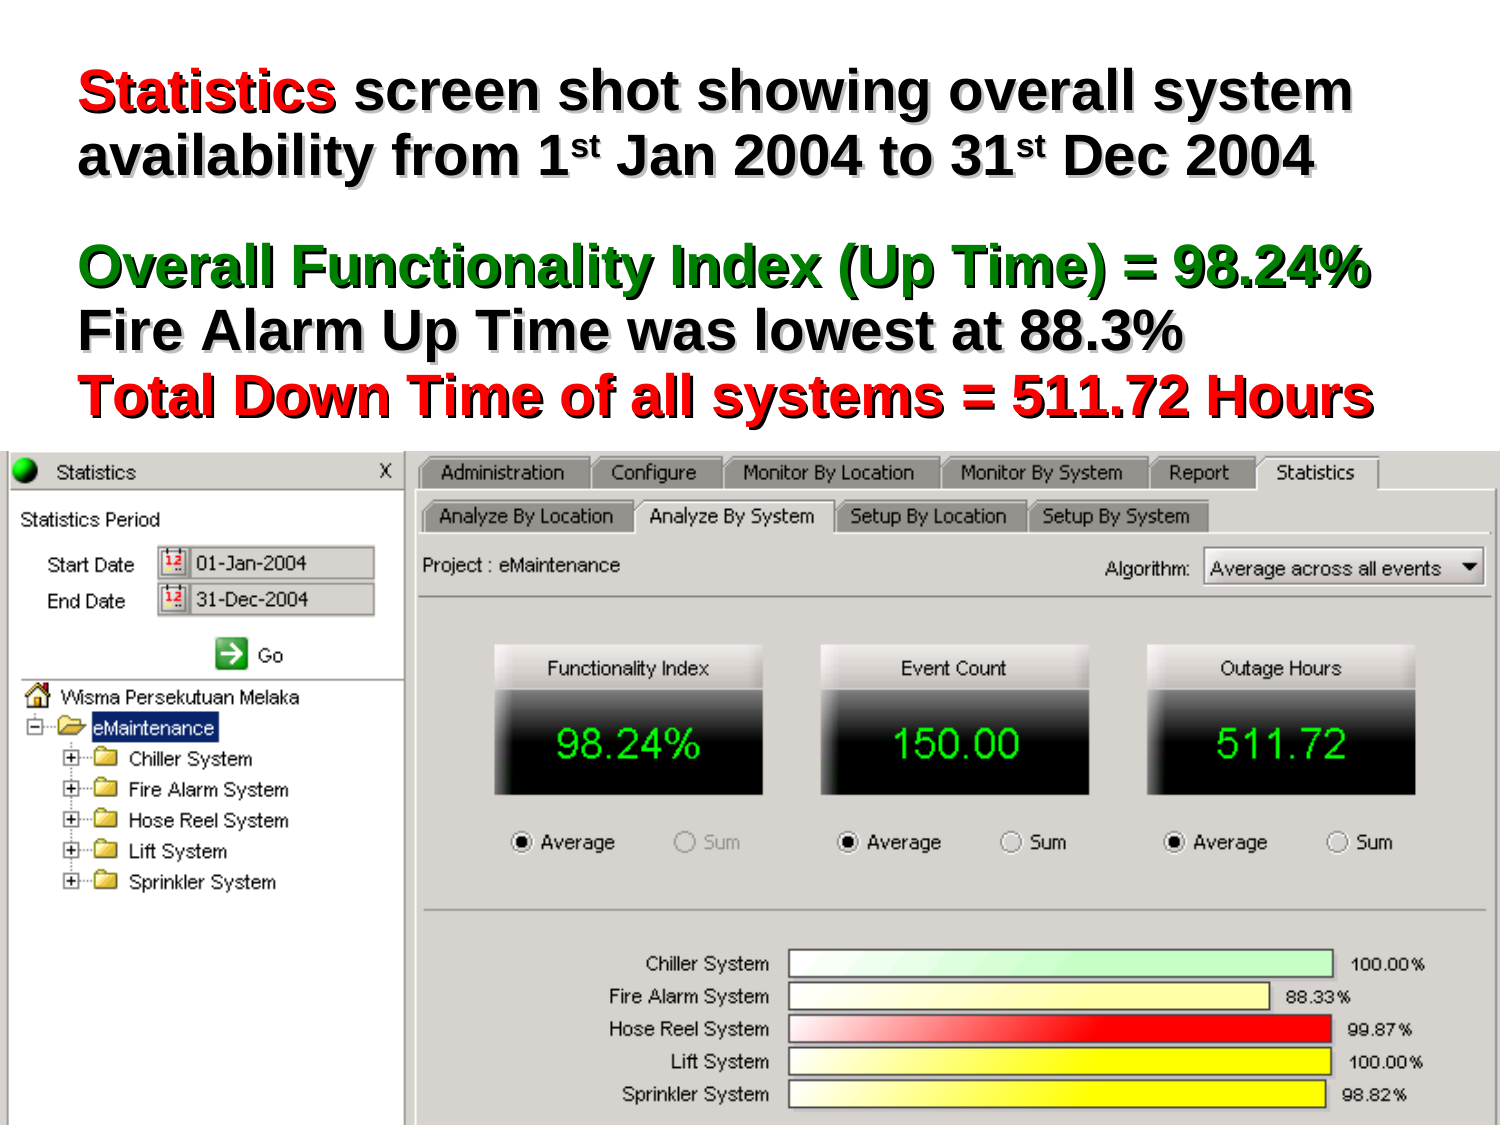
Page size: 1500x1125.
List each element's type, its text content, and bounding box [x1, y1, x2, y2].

text_box Overall Functionality Index (Up Time) = 98.24% Fire Alarm Up Time was lowest at 88.3% Total Down Time of all systems = 511.72 Hours [62, 224, 1463, 436]
text_box Statistics screen shot showing overall system availability from 1st Jan 2004 to 31st Dec 2004 [62, 49, 1463, 196]
picture [0, 451, 1500, 1125]
